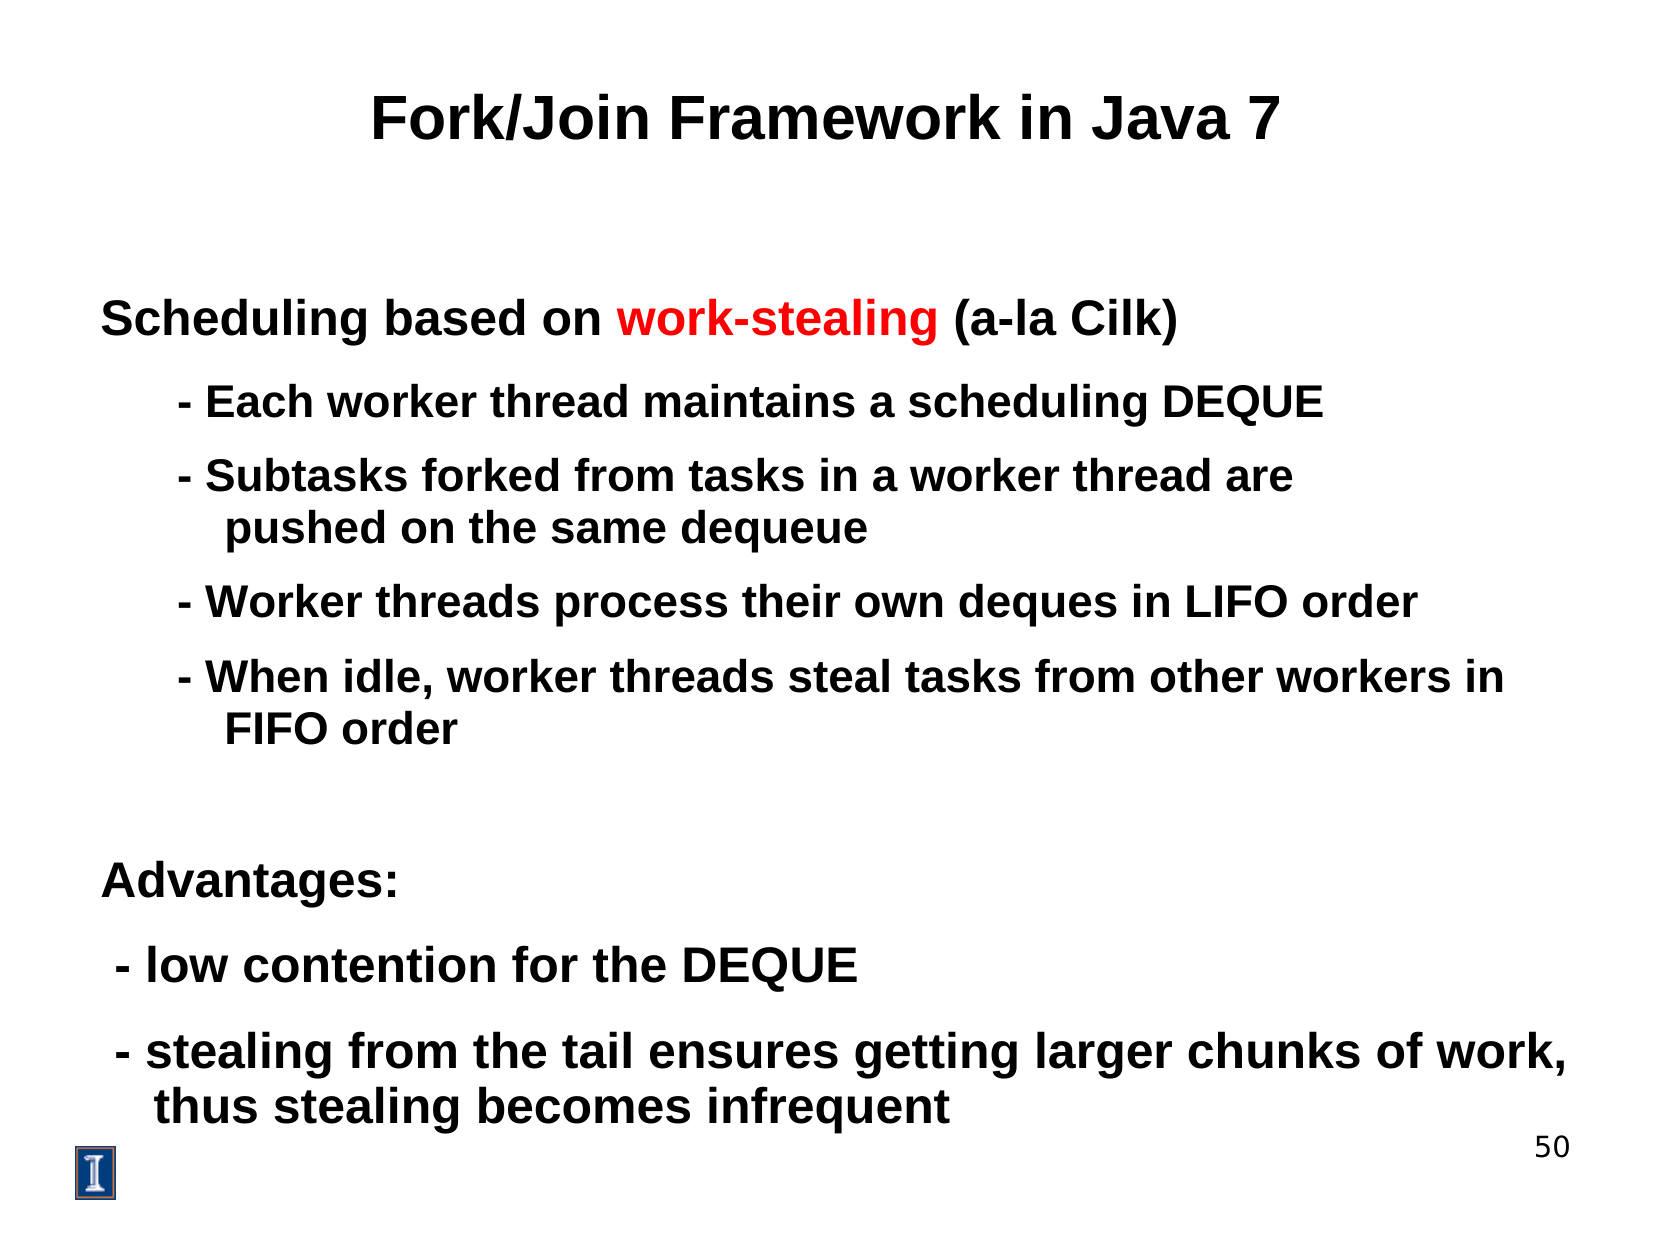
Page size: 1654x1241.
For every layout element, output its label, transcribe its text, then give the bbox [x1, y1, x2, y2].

list Scheduling based on work-stealing (a-la Cilk) - Each worker thread maintains a scheduling DEQUE - Subtasks forked from tasks in a worker thread are pushed on the same dequeue - Worker threads process their own deques in LIFO order - When idle, worker threads steal tasks from other workers in FIFO order Advantages: - low contention for the DEQUE - stealing from the tail ensures getting larger chunks of work, thus stealing becomes infrequent [82, 290, 1571, 1235]
picture [75, 1146, 82, 1200]
title Fork/Join Framework in Java 7 [82, 49, 1571, 257]
